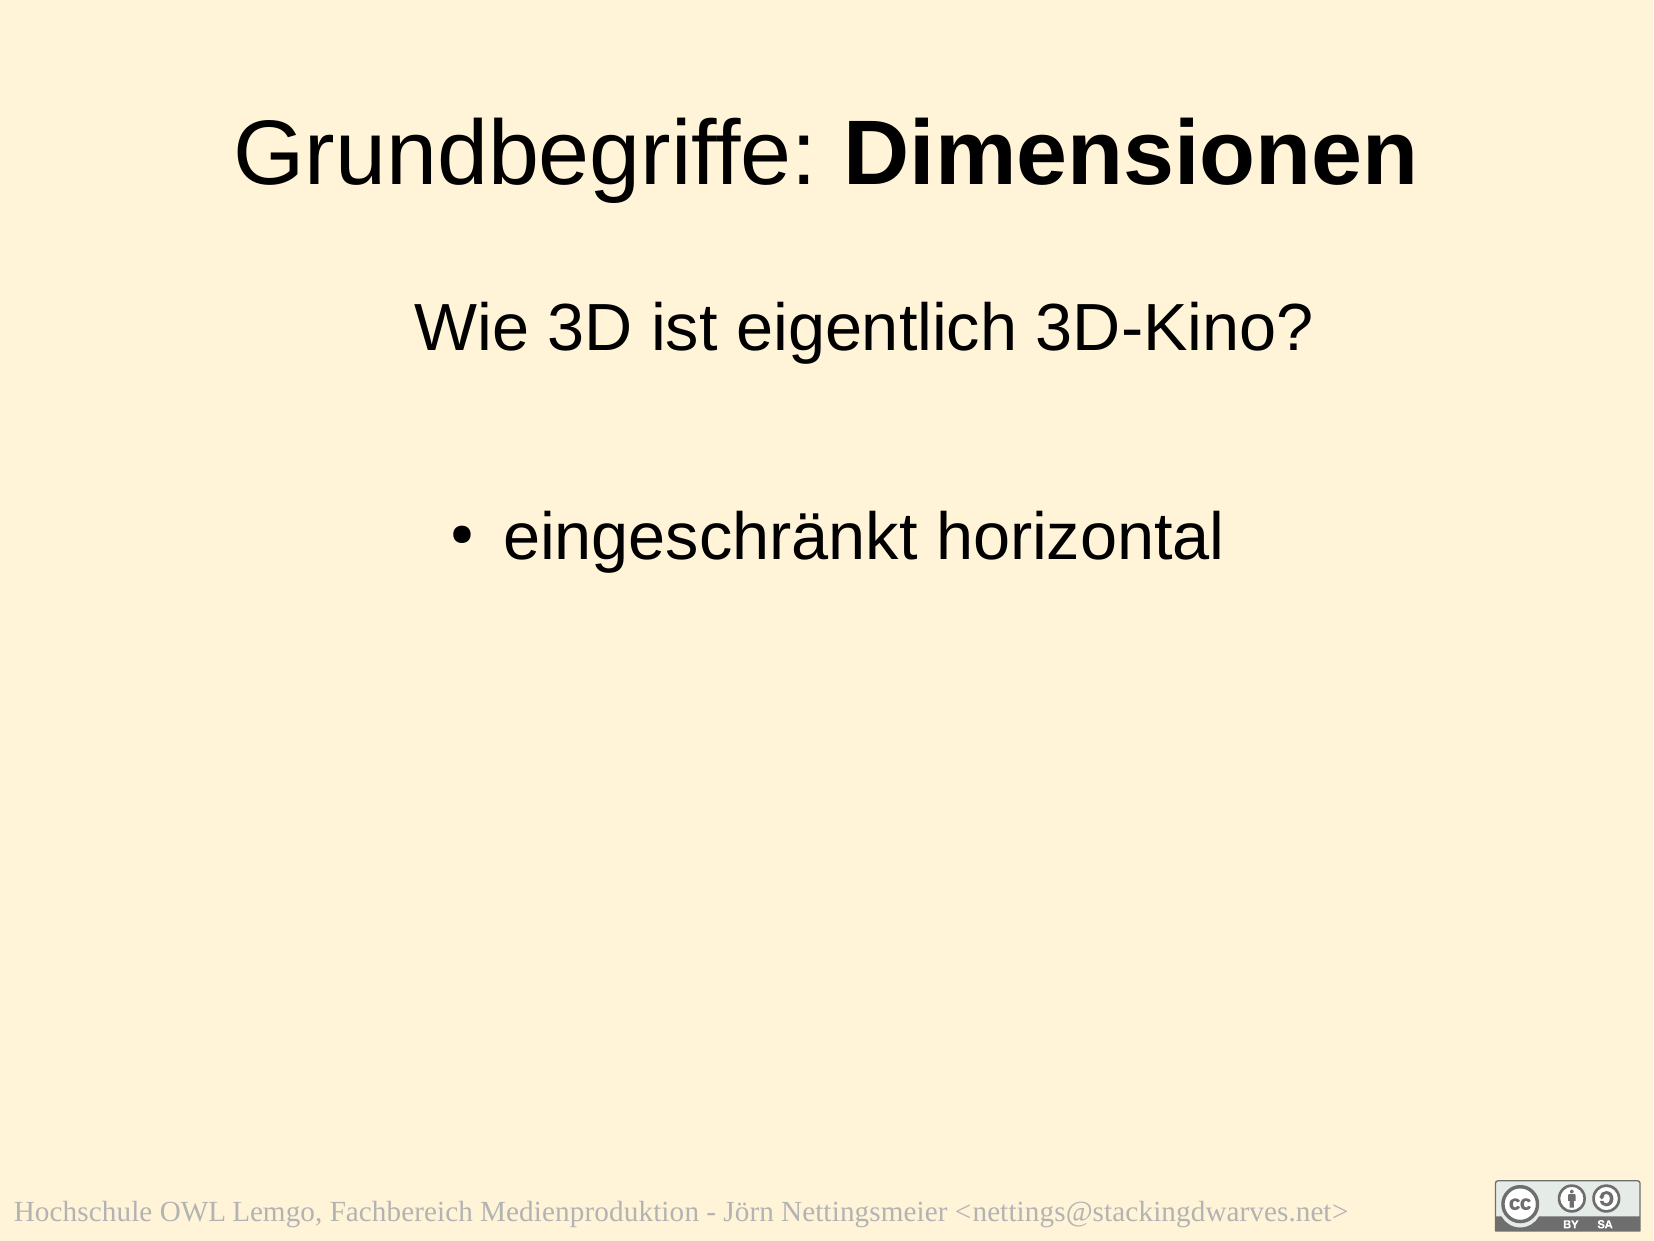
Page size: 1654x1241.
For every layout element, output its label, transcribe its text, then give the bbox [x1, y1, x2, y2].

list Wie 3D ist eigentlich 3D-Kino? eingeschränkt horizontal [82, 290, 1576, 1201]
title Grundbegriffe: Dimensionen [82, 49, 1571, 257]
